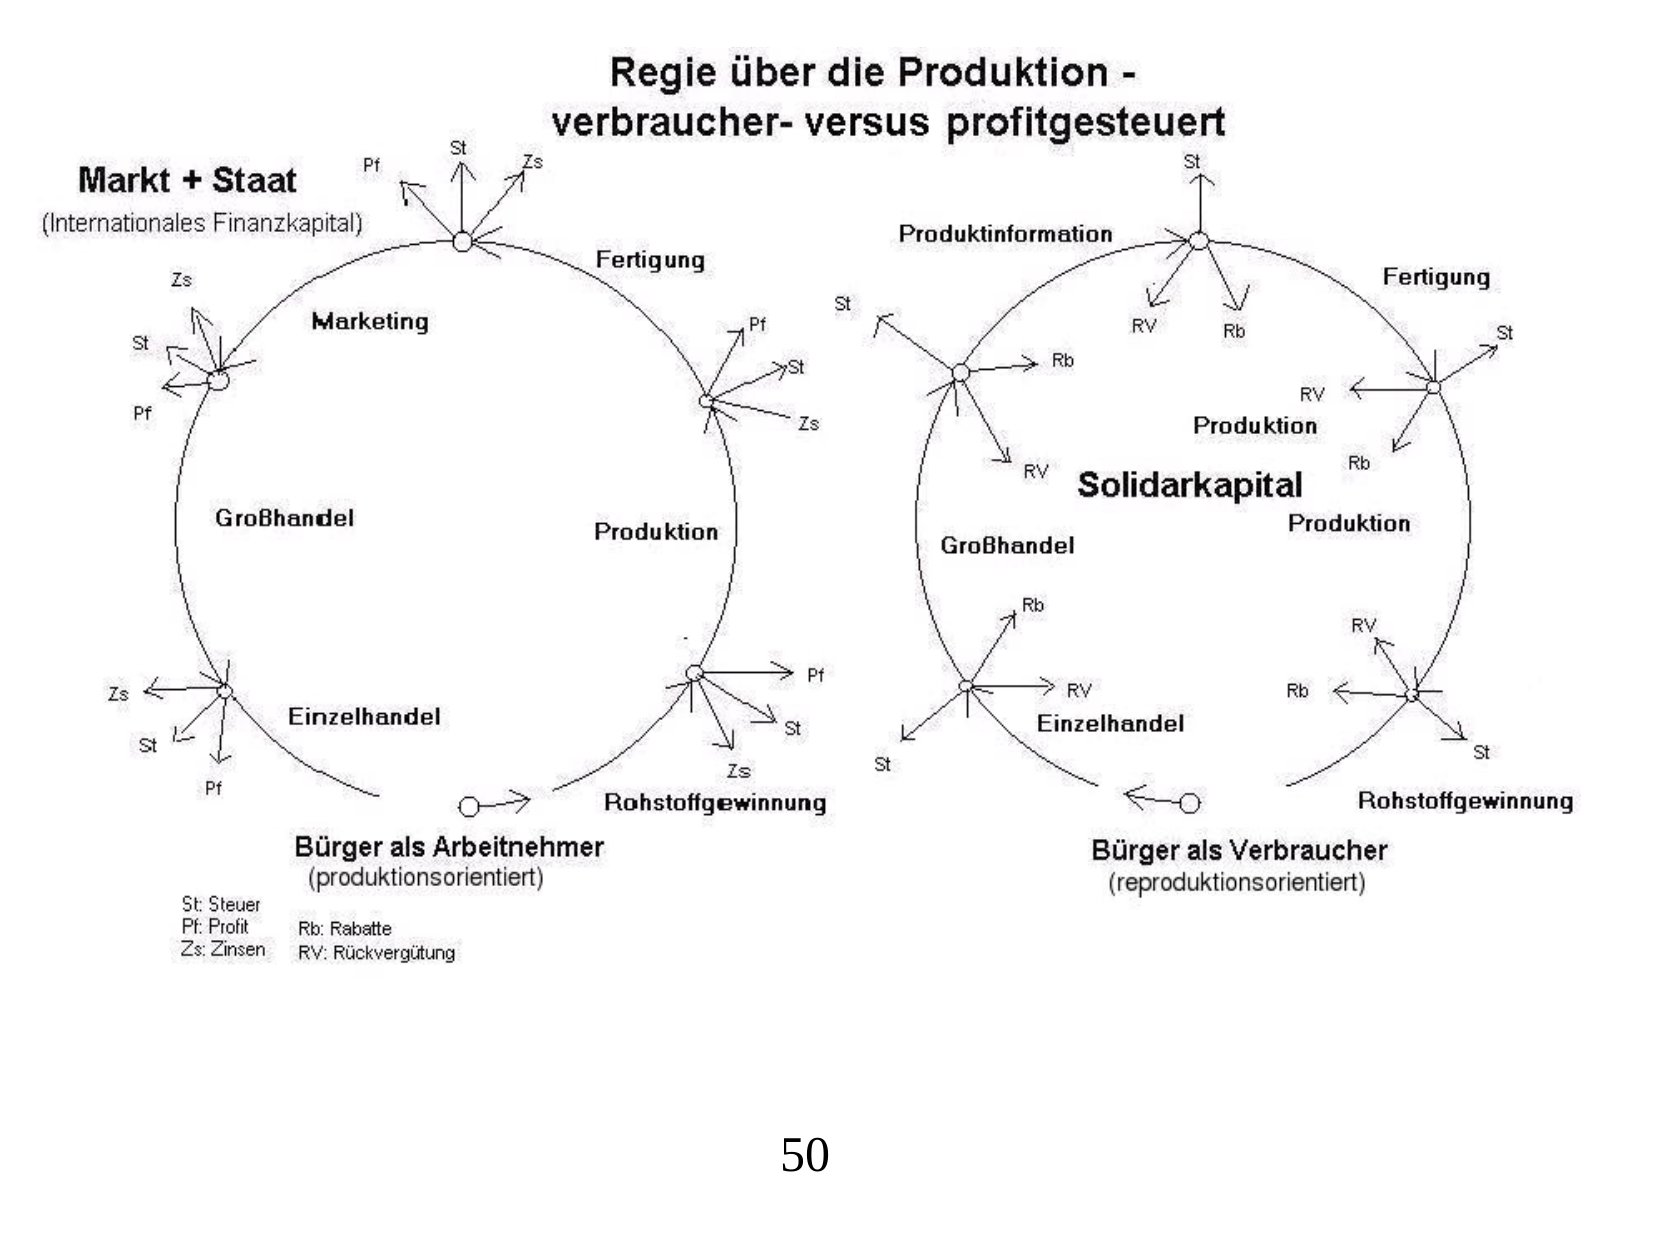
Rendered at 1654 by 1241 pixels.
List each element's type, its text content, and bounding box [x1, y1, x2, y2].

text_box <Nummer> [780, 1126, 1016, 1188]
picture [37, 47, 1636, 1112]
